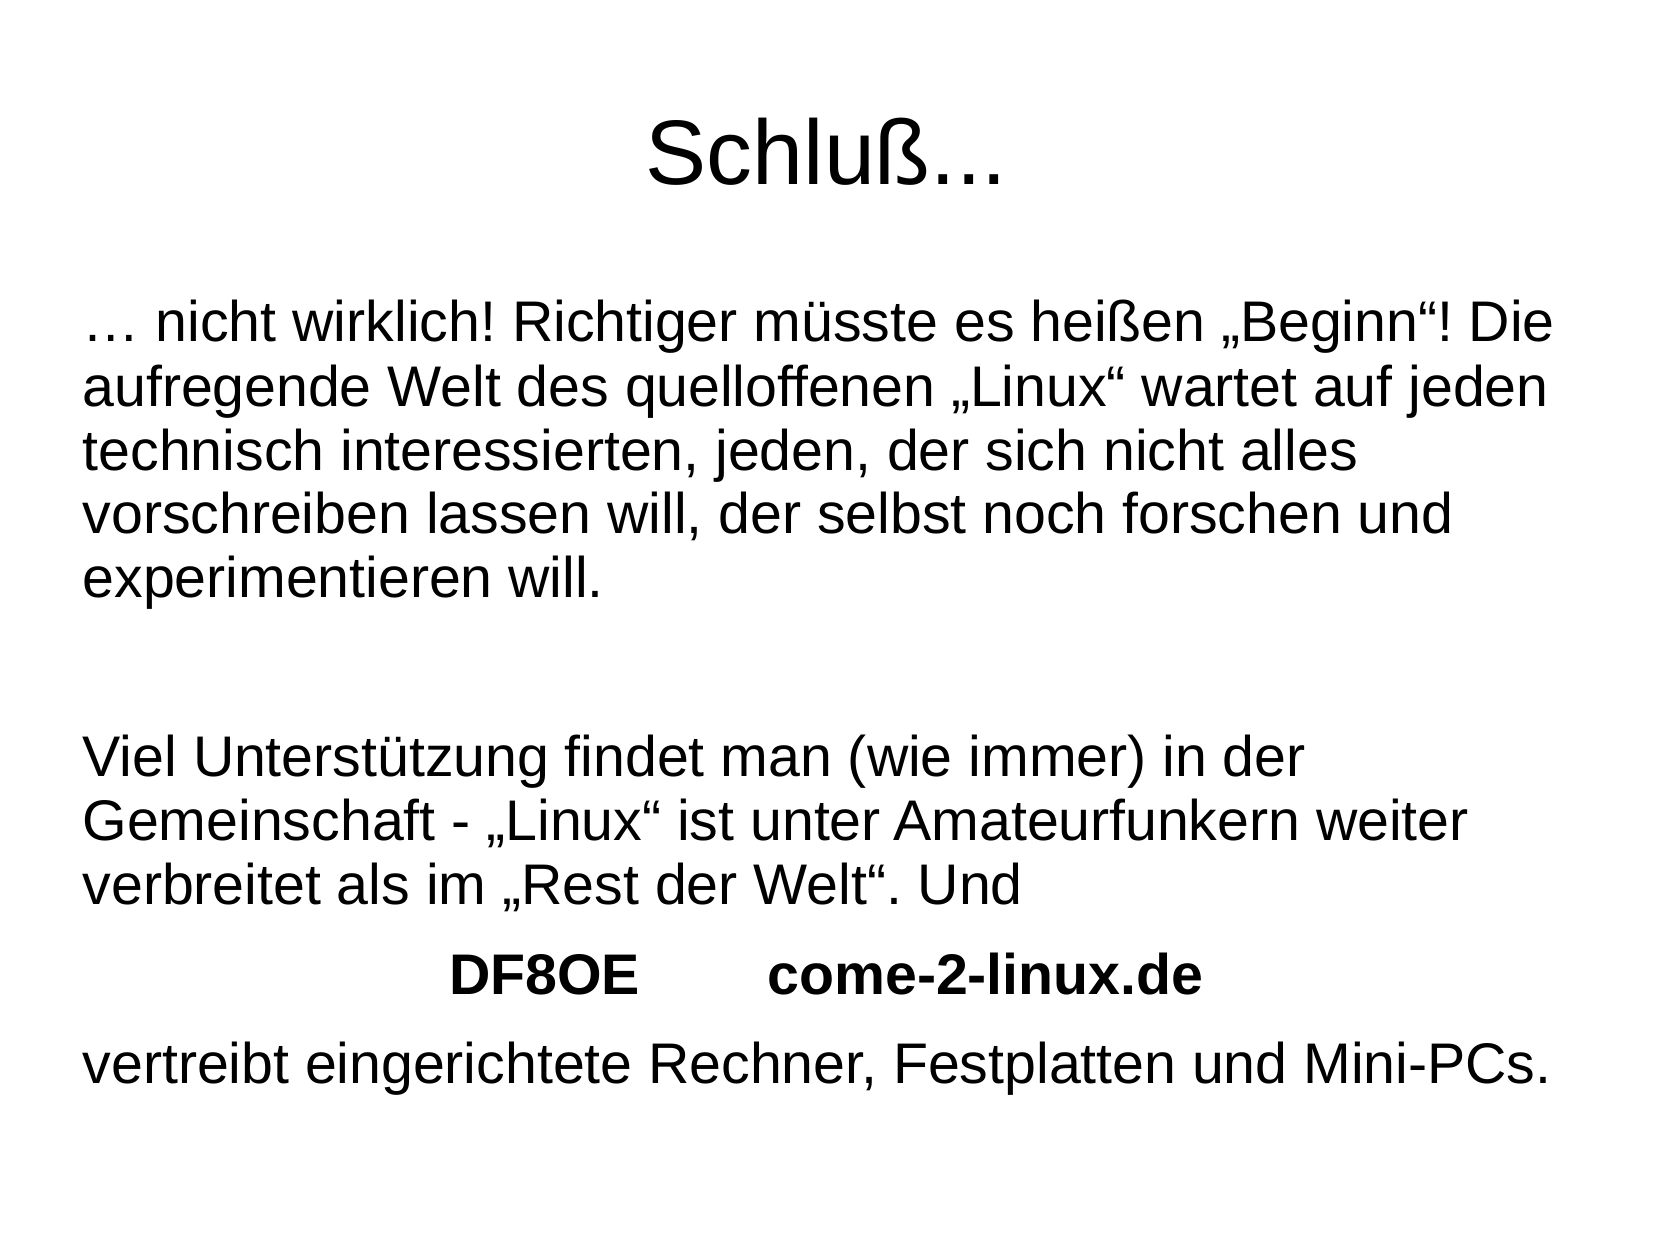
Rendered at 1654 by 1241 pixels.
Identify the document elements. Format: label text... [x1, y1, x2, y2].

list … nicht wirklich! Richtiger müsste es heißen „Beginn“! Die aufregende Welt des quelloffenen „Linux“ wartet auf jeden technisch interessierten, jeden, der sich nicht alles vorschreiben lassen will, der selbst noch forschen und experimentieren will. Viel Unterstützung findet man (wie immer) in der Gemeinschaft - „Linux“ ist unter Amateurfunkern weiter verbreitet als im „Rest der Welt“. Und DF8OE come-2-linux.de vertreibt eingerichtete Rechner, Festplatten und Mini-PCs. [82, 290, 1571, 1158]
title Schluß... [82, 49, 1571, 257]
